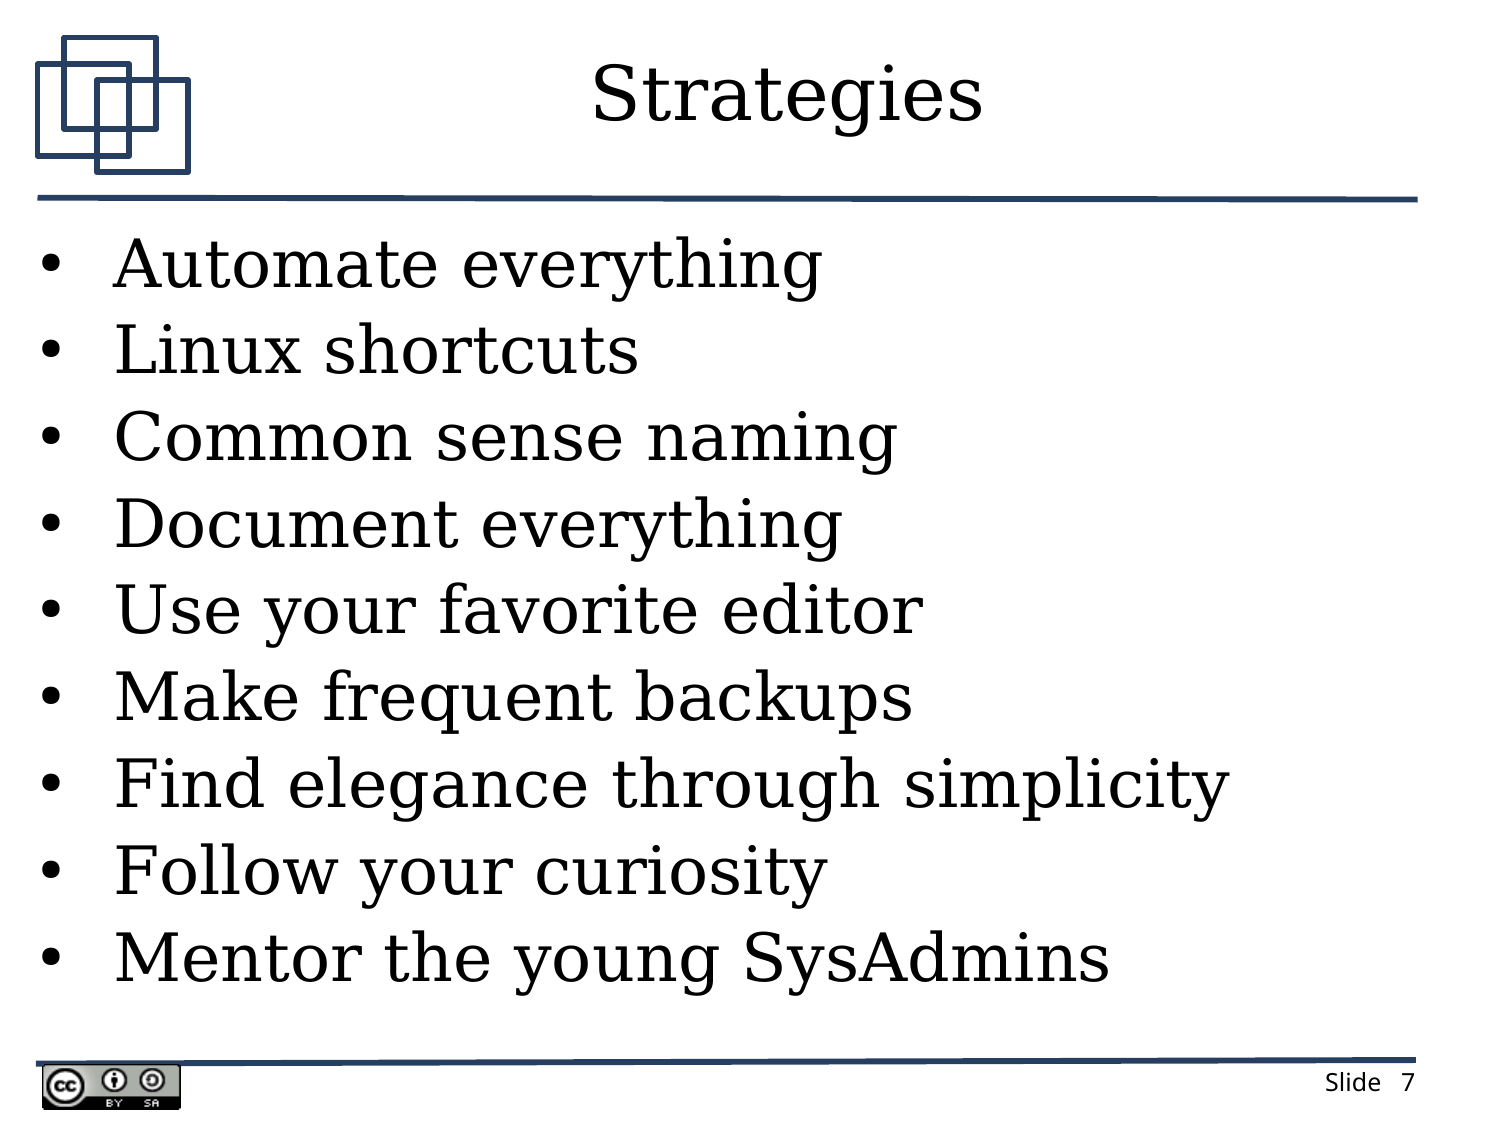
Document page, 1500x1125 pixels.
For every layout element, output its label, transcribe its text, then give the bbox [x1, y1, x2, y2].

title Strategies [150, 0, 1425, 188]
list Automate everything Linux shortcuts Common sense naming Document everything Use your favorite editor Make frequent backups Find elegance through simplicity Follow your curiosity Mentor the young SysAdmins [37, 224, 1425, 997]
picture [42, 1064, 181, 1110]
